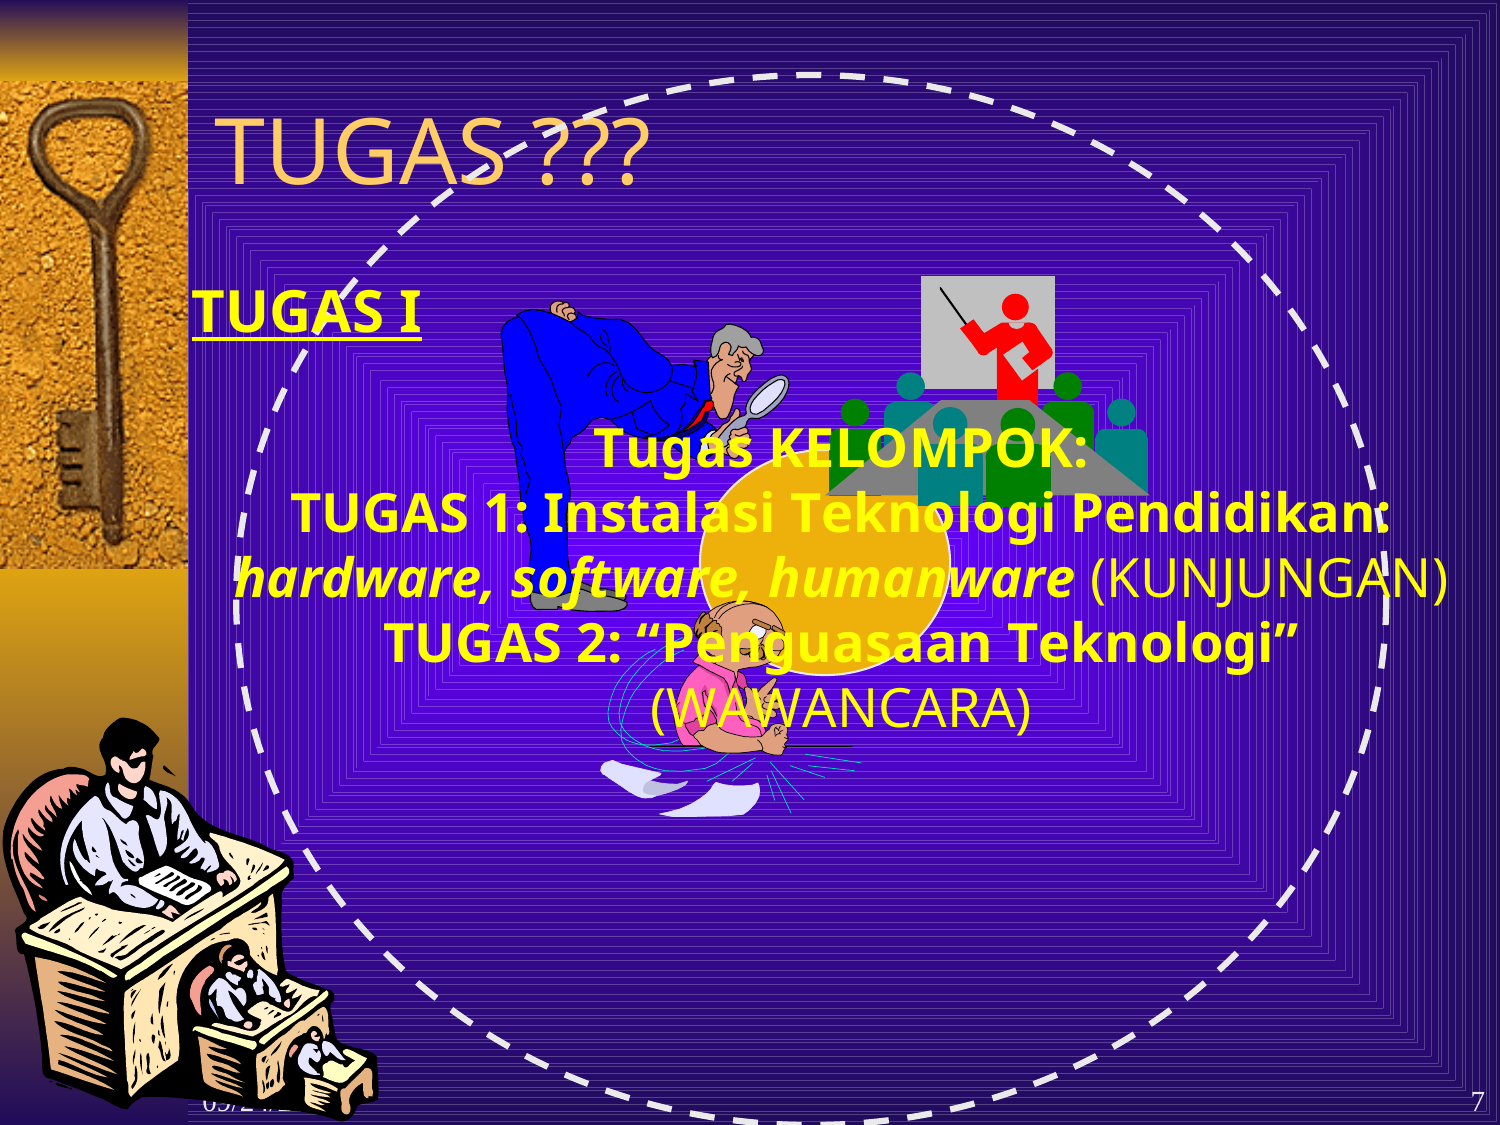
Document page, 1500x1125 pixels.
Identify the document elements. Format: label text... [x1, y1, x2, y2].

picture [0, 81, 188, 569]
text_box TUGAS I Tugas KELOMPOK: TUGAS 1: Instalasi Teknologi Pendidikan: hardware, software, humanware (KUNJUNGAN) TUGAS 2: “Penguasaan Teknologi” (WAWANCARA) [177, 266, 1500, 876]
picture [0, 714, 383, 1125]
title TUGAS ??? [200, 49, 1476, 248]
